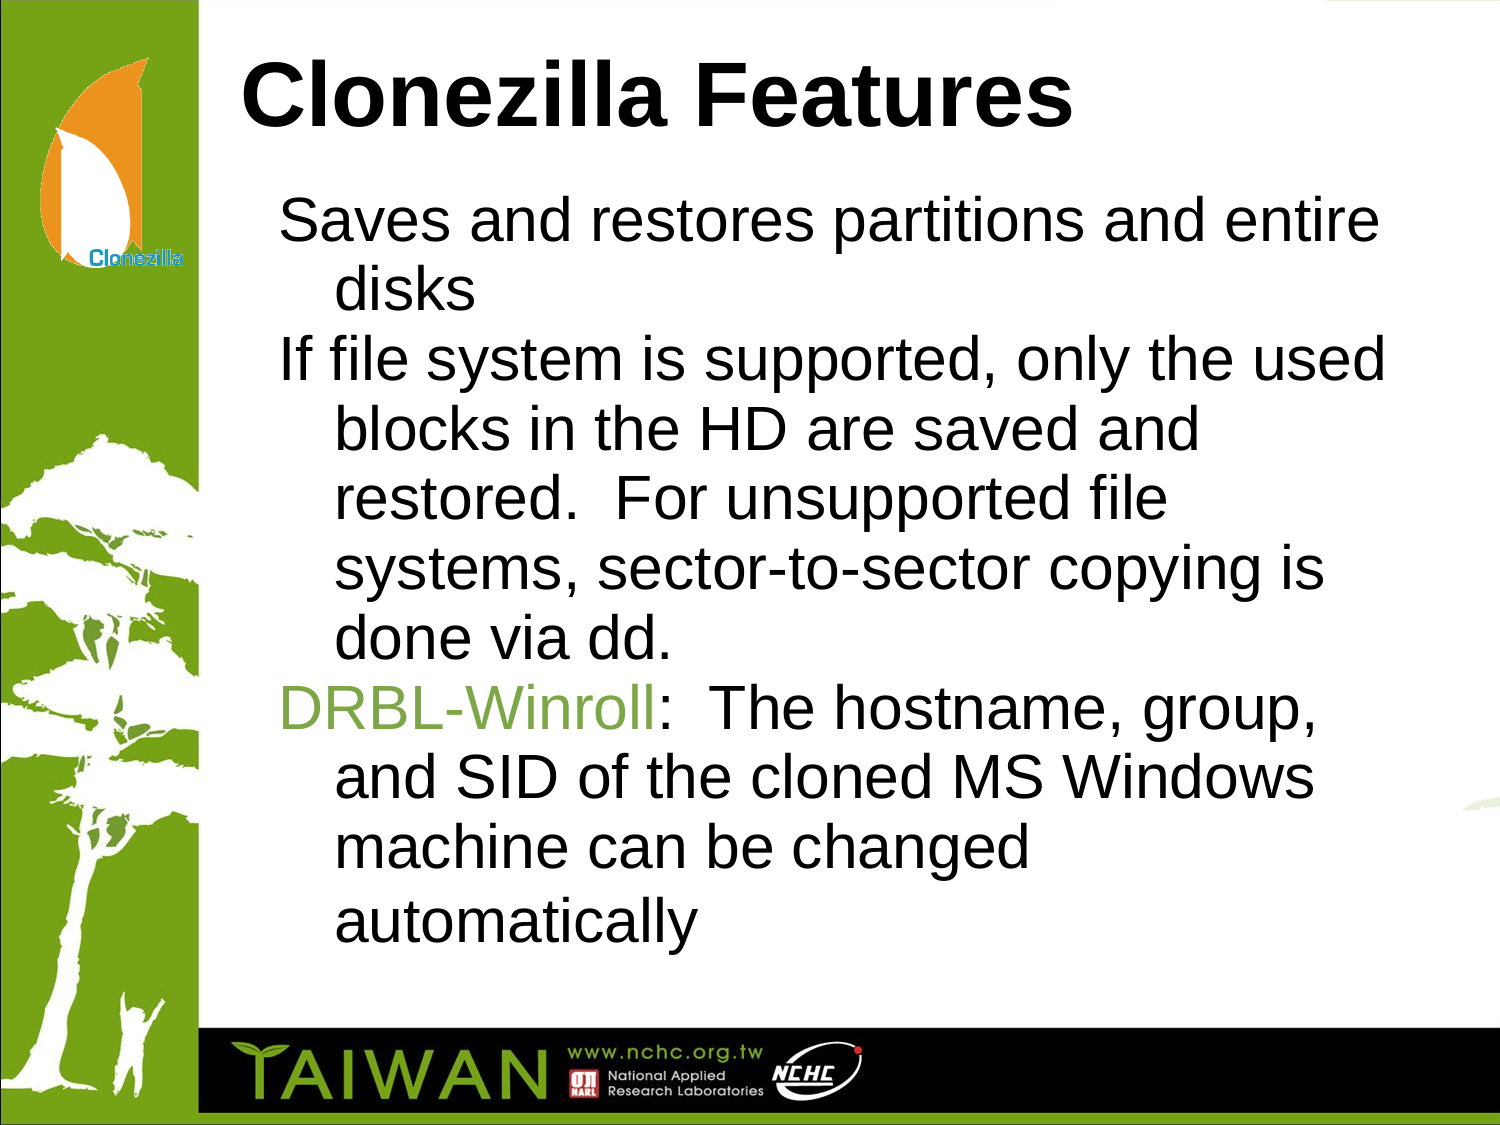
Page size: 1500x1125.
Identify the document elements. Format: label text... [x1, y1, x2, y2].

picture [0, 0, 1500, 1125]
title Clonezilla Features [200, 43, 1117, 147]
chart [17, 49, 195, 278]
text_box Saves and restores partitions and entire disks If file system is supported, only the used blocks in the HD are saved and restored. For unsupported file systems, sector-to-sector copying is done via dd. DRBL-Winroll: The hostname, group, and SID of the cloned MS Windows machine can be changed automatically [263, 177, 1418, 1093]
